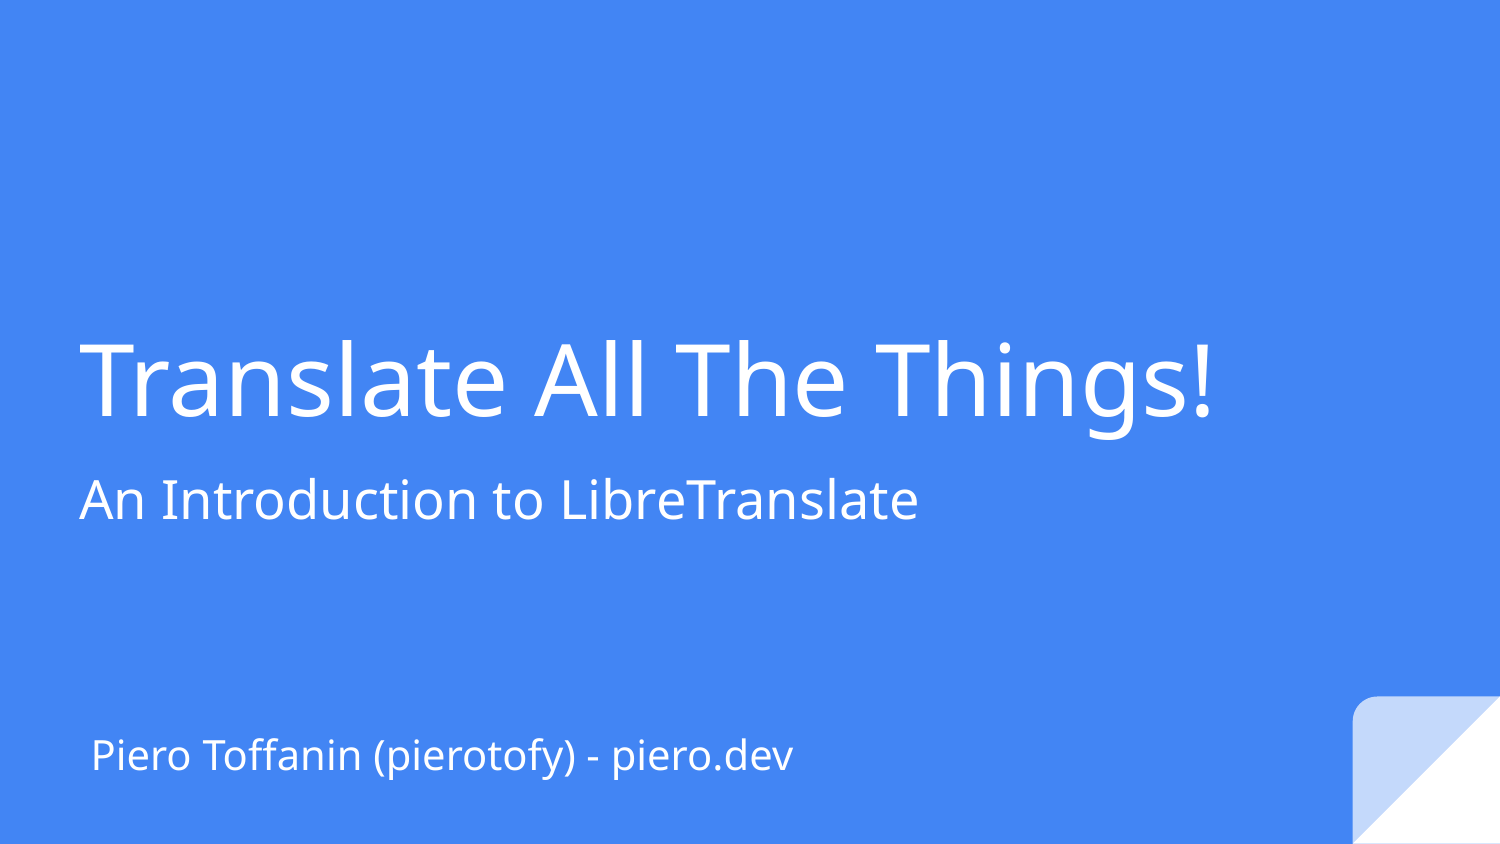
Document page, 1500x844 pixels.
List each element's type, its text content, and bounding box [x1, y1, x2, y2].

title Translate All The Things! [64, 298, 1413, 452]
subtitle Piero Toffanin (pierotofy) - piero.dev [75, 719, 1425, 791]
subtitle An Introduction to LibreTranslate [64, 457, 1413, 529]
